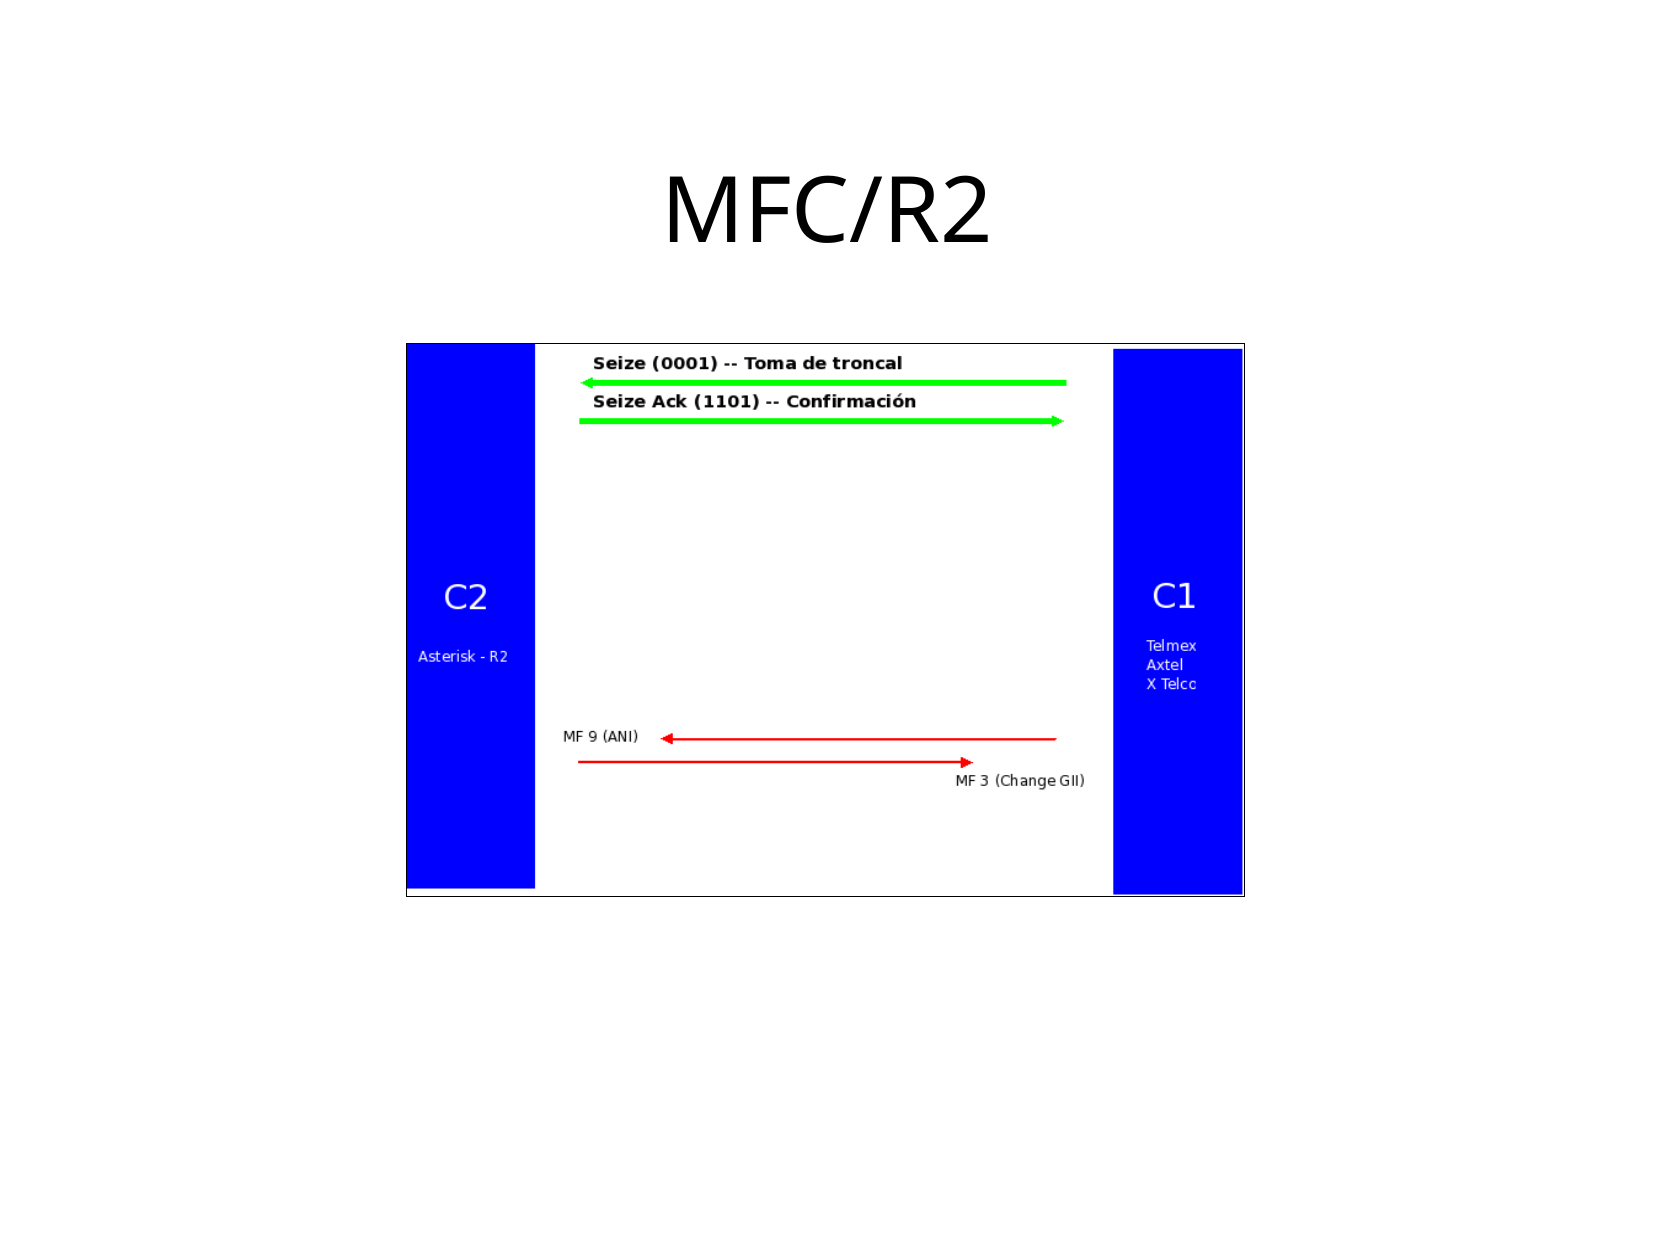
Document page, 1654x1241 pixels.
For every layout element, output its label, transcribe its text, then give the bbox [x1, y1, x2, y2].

title MFC/R2 [121, 102, 1534, 311]
picture [406, 343, 1245, 897]
